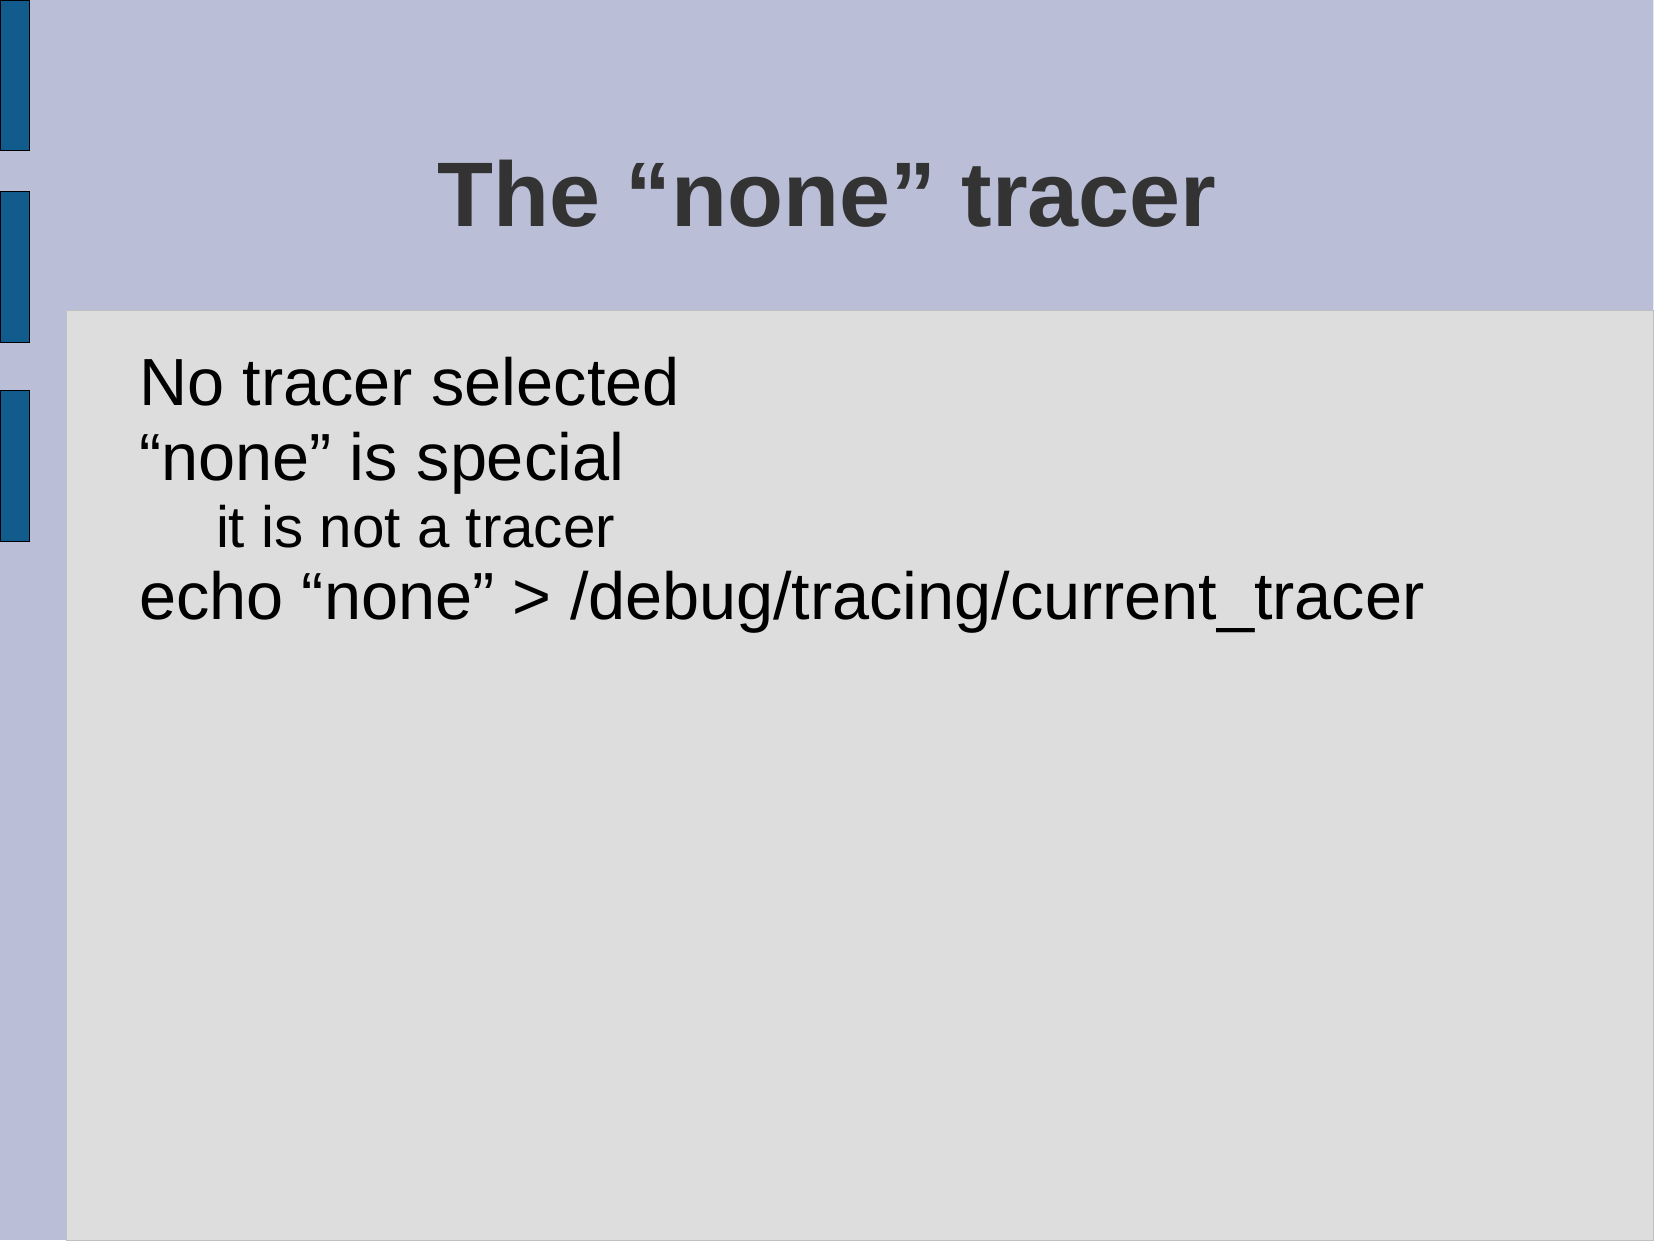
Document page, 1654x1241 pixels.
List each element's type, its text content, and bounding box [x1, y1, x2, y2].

title The “none” tracer [121, 98, 1534, 291]
list No tracer selected “none” is special it is not a tracer echo “none” > /debug/tracing/current_tracer [121, 344, 1534, 1112]
